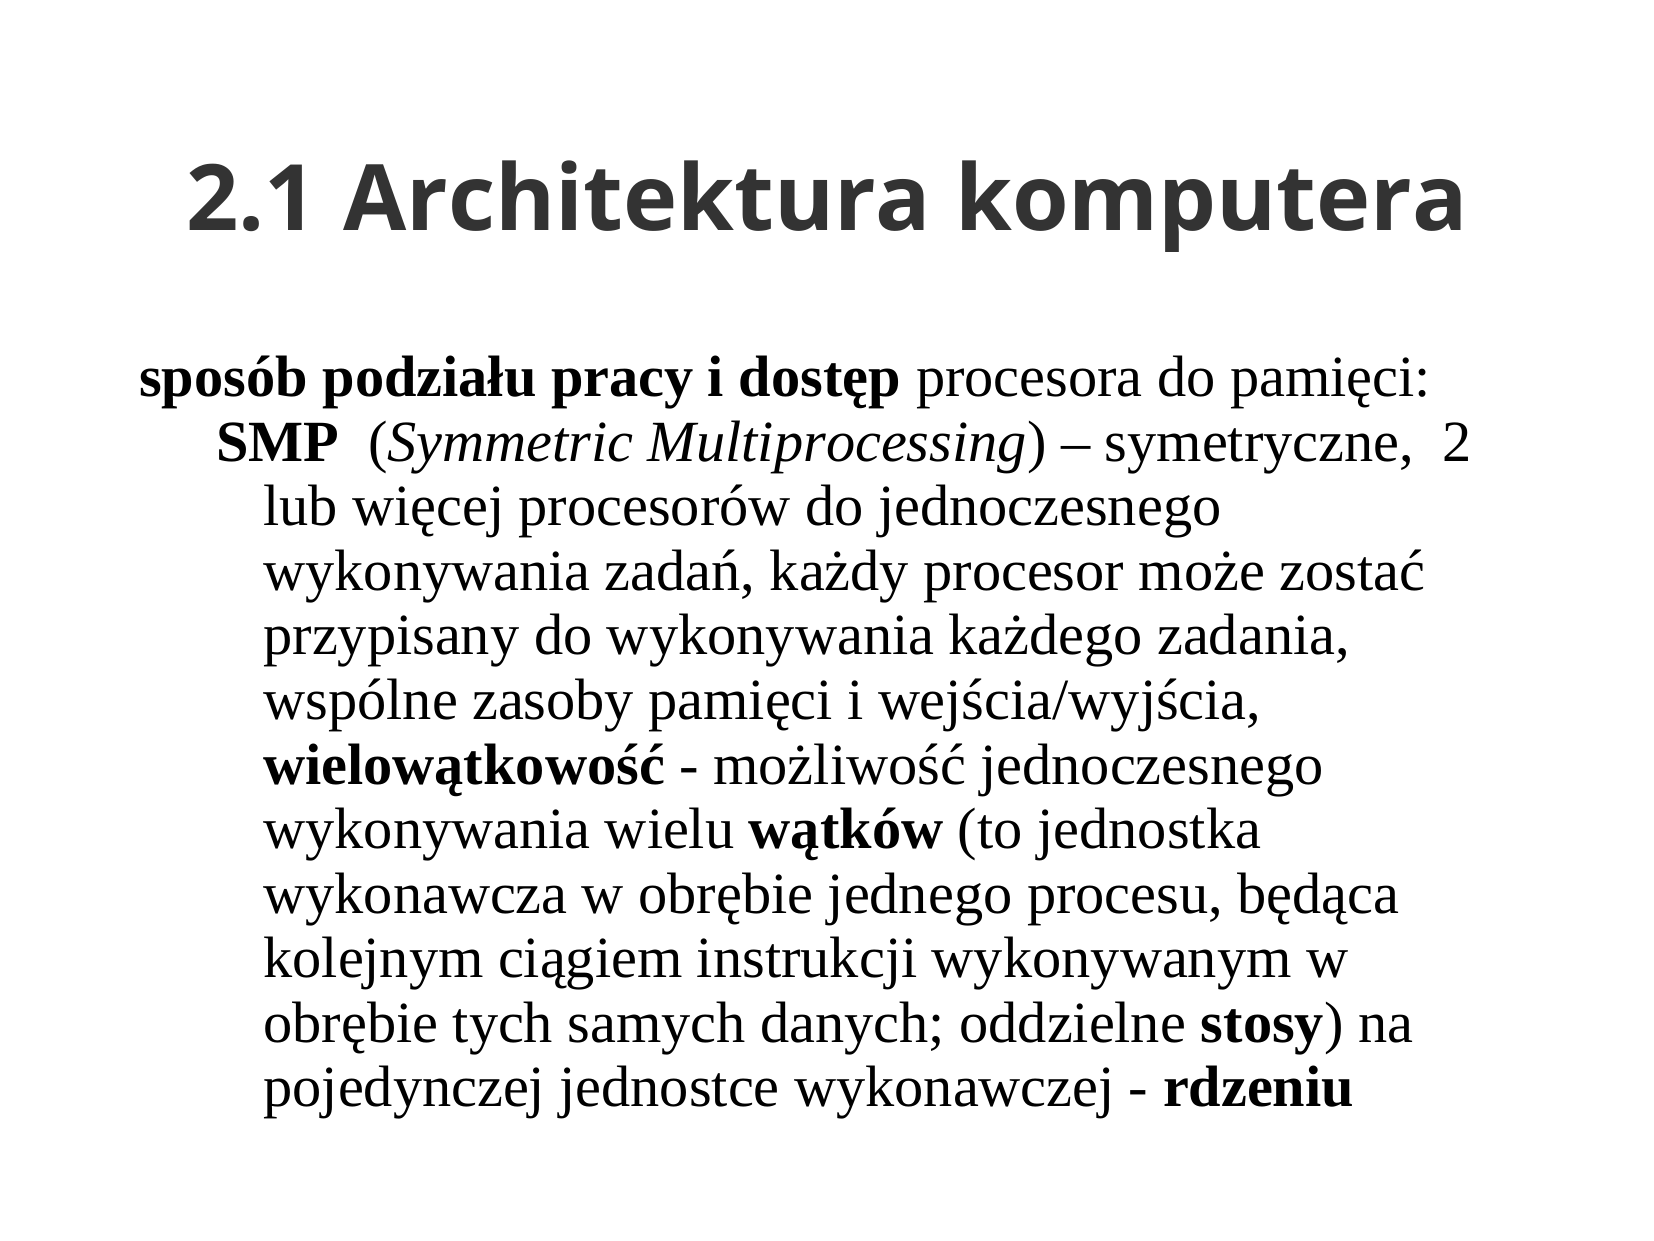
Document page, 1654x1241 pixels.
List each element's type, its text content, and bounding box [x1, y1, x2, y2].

list sposób podziału pracy i dostęp procesora do pamięci: SMP (Symmetric Multiprocessing) – symetryczne, 2 lub więcej procesorów do jednoczesnego wykonywania zadań, każdy procesor może zostać przypisany do wykonywania każdego zadania, wspólne zasoby pamięci i wejścia/wyjścia, wielowątkowość - możliwość jednoczesnego wykonywania wielu wątków (to jednostka wykonawcza w obrębie jednego procesu, będąca kolejnym ciągiem instrukcji wykonywanym w obrębie tych samych danych; oddzielne stosy) na pojedynczej jednostce wykonawczej - rdzeniu [121, 344, 1534, 1137]
title 2.1 Architektura komputera [121, 91, 1534, 299]
